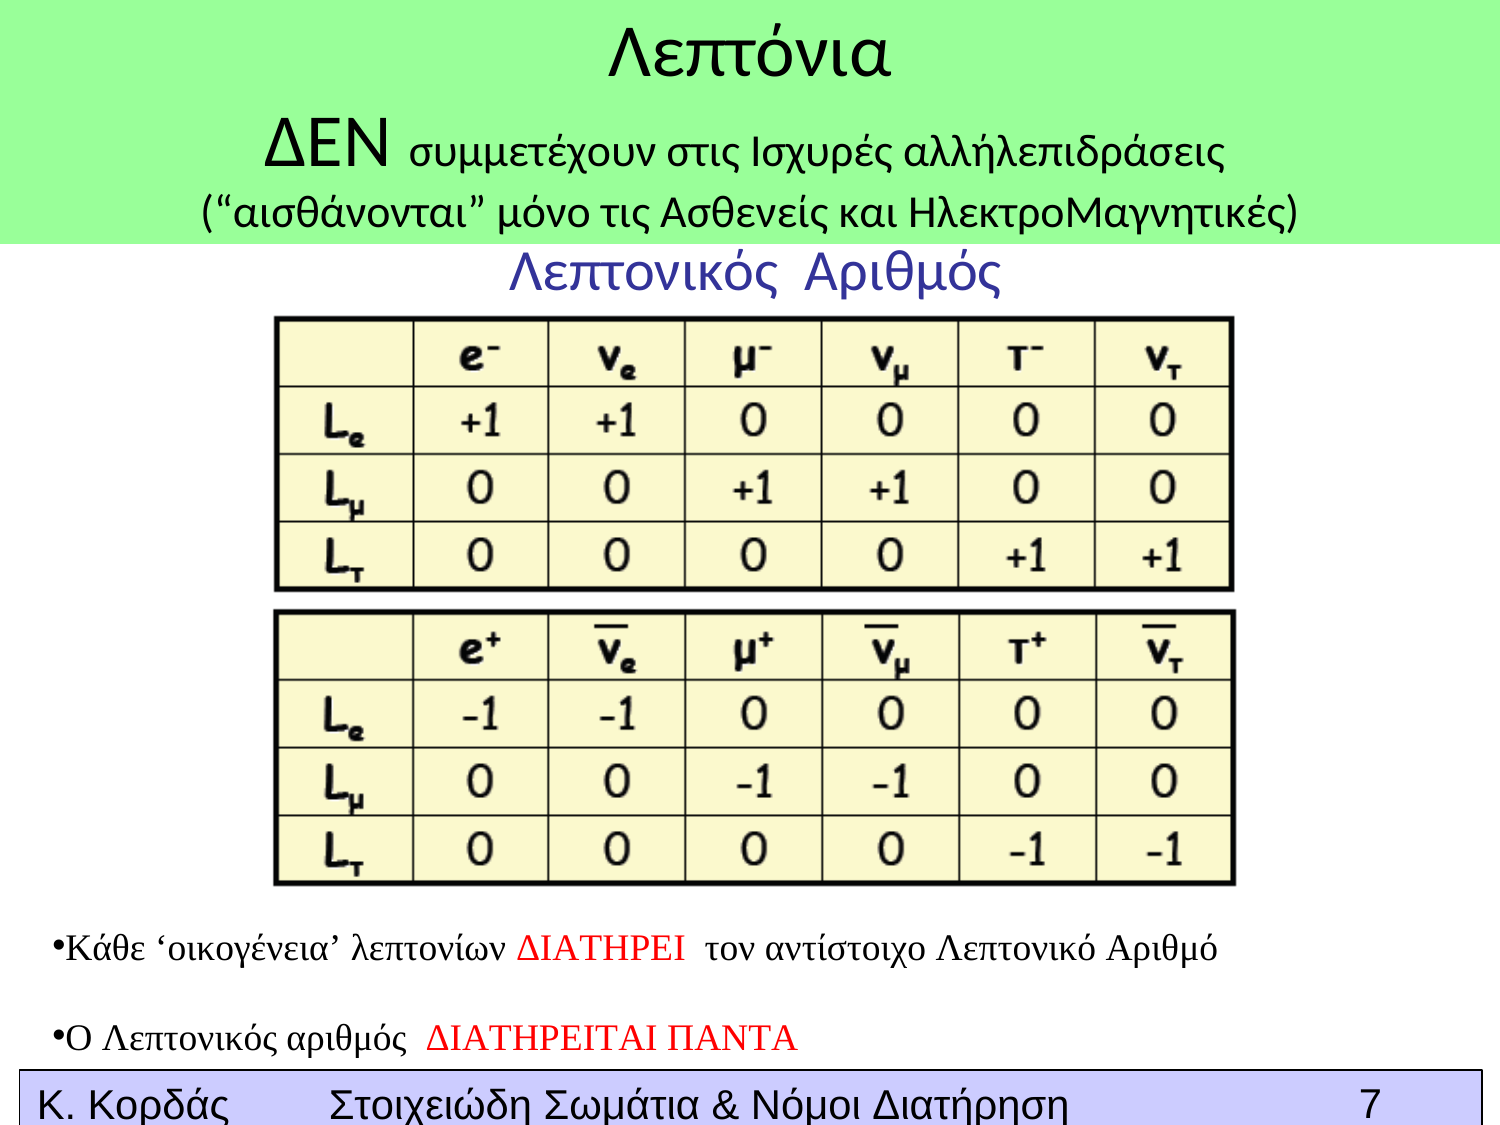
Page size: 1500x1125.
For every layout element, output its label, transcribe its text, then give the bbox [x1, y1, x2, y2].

text_box Λεπτόνια ΔΕΝ συμμετέχουν στις Ισχυρές αλλήλεπιδράσεις (“αισθάνονται” μόνο τις Ασθενείς και ΗλεκτροΜαγνητικές) [0, 0, 1500, 244]
picture [267, 309, 1246, 598]
picture [270, 604, 1244, 894]
text_box Κάθε ‘οικογένεια’ λεπτονίων ΔΙΑΤΗΡΕΙ τον αντίστοιχο Λεπτονικό Αριθμό Ο Λεπτονικός αριθμός ΔΙΑΤΗΡΕΙΤΑΙ ΠΑΝΤΑ [37, 914, 1500, 1066]
text_box Λεπτονικός Αριθμός [80, 224, 1432, 316]
